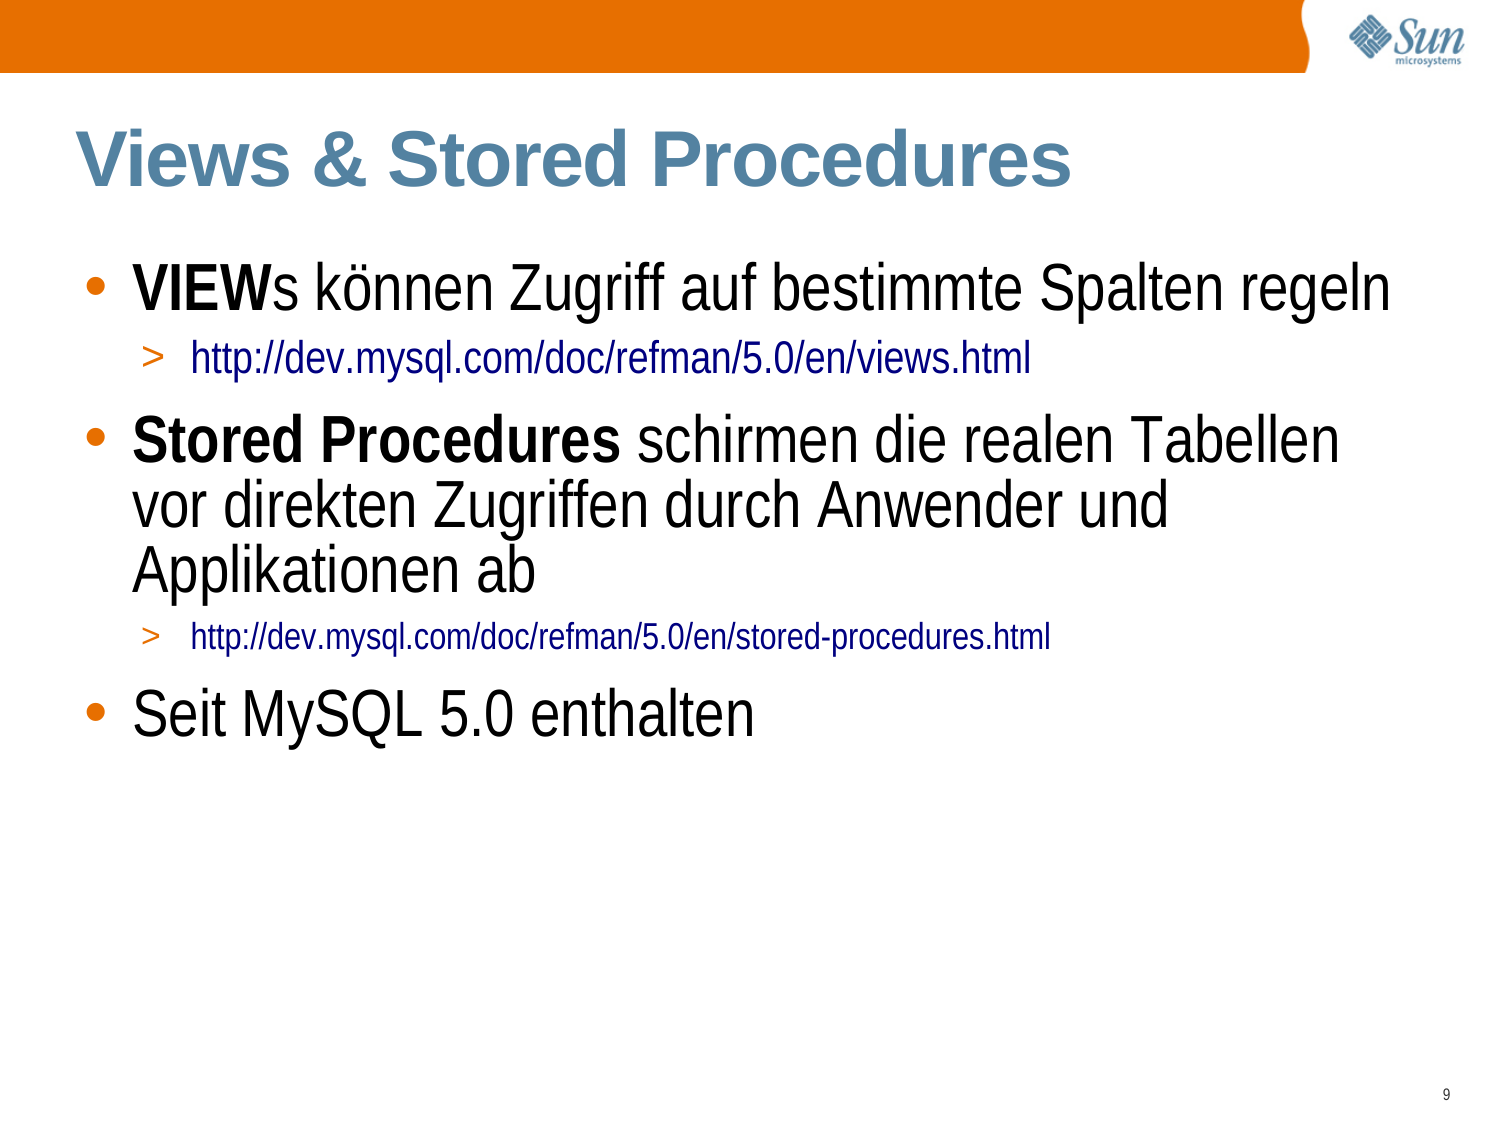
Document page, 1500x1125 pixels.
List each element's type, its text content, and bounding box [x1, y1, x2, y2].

picture [0, 0, 1500, 73]
title Views & Stored Procedures [75, 123, 1437, 227]
list VIEWs können Zugriff auf bestimmte Spalten regeln http://dev.mysql.com/doc/refman/5.0/en/views.html Stored Procedures schirmen die realen Tabellen vor direkten Zugriffen durch Anwender und Applikationen ab http://dev.mysql.com/doc/refman/5.0/en/stored-procedures.html Seit MySQL 5.0 enthalten [64, 258, 1401, 1047]
